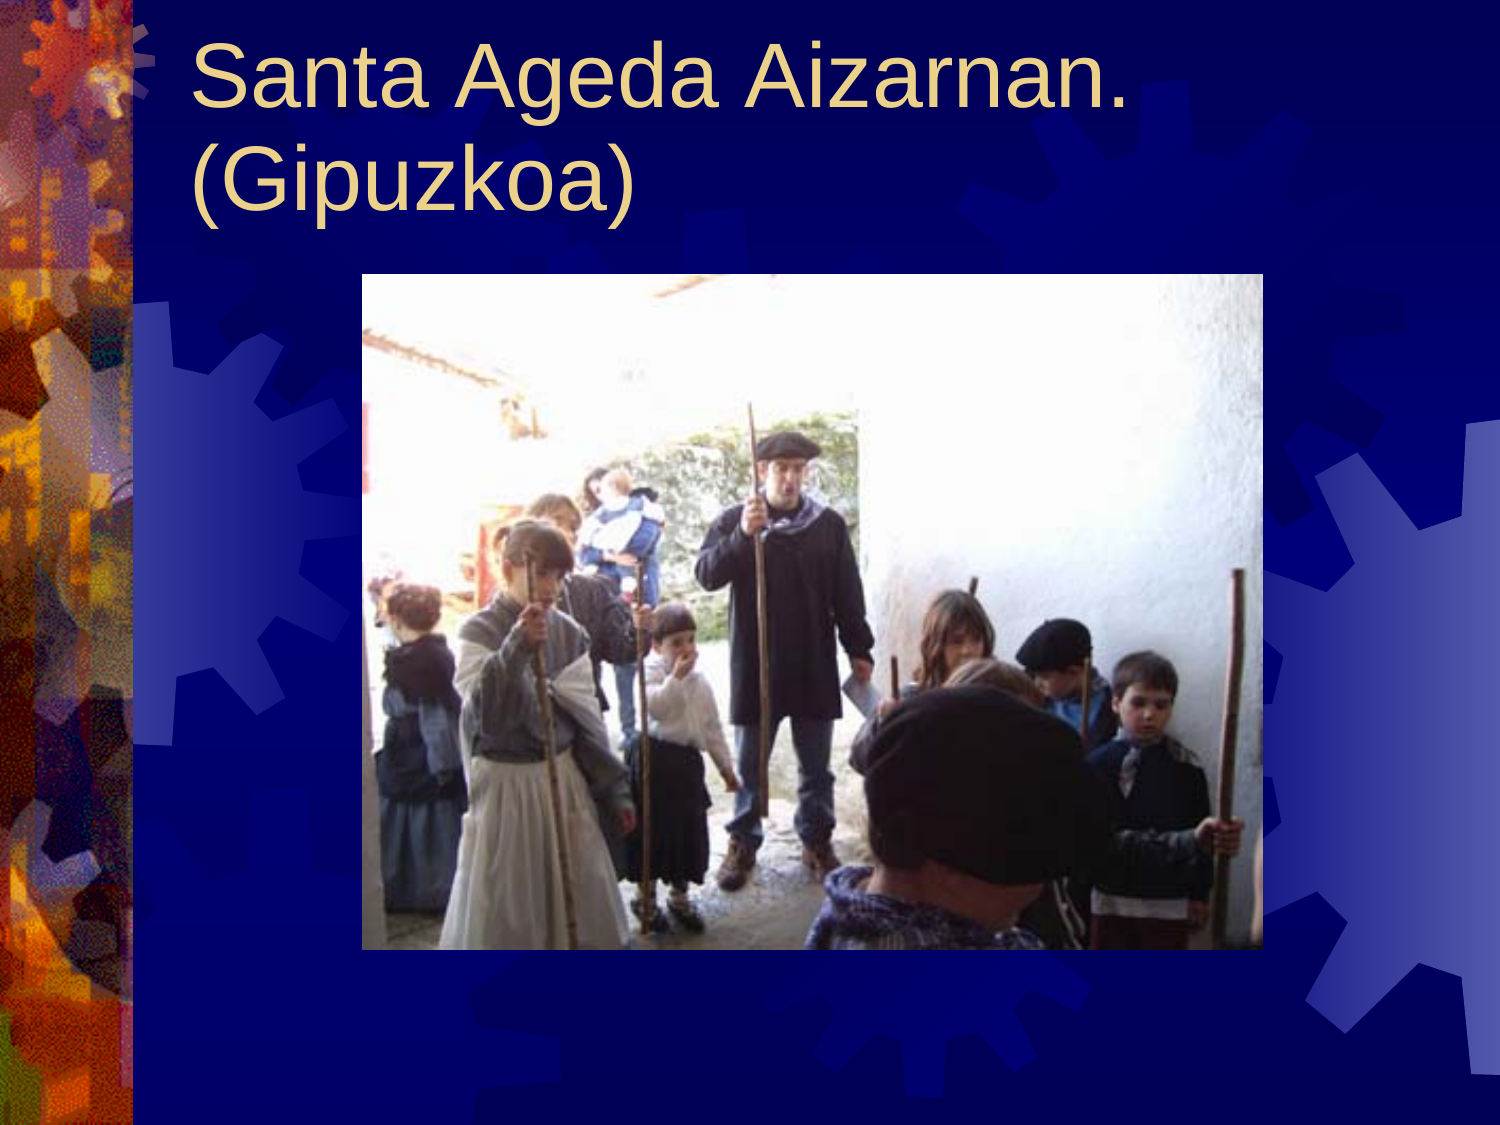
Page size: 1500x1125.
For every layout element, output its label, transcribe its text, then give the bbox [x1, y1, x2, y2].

picture [0, 0, 133, 1125]
chart [362, 275, 1263, 951]
title Santa Ageda Aizarnan. (Gipuzkoa) [174, 2, 1450, 238]
